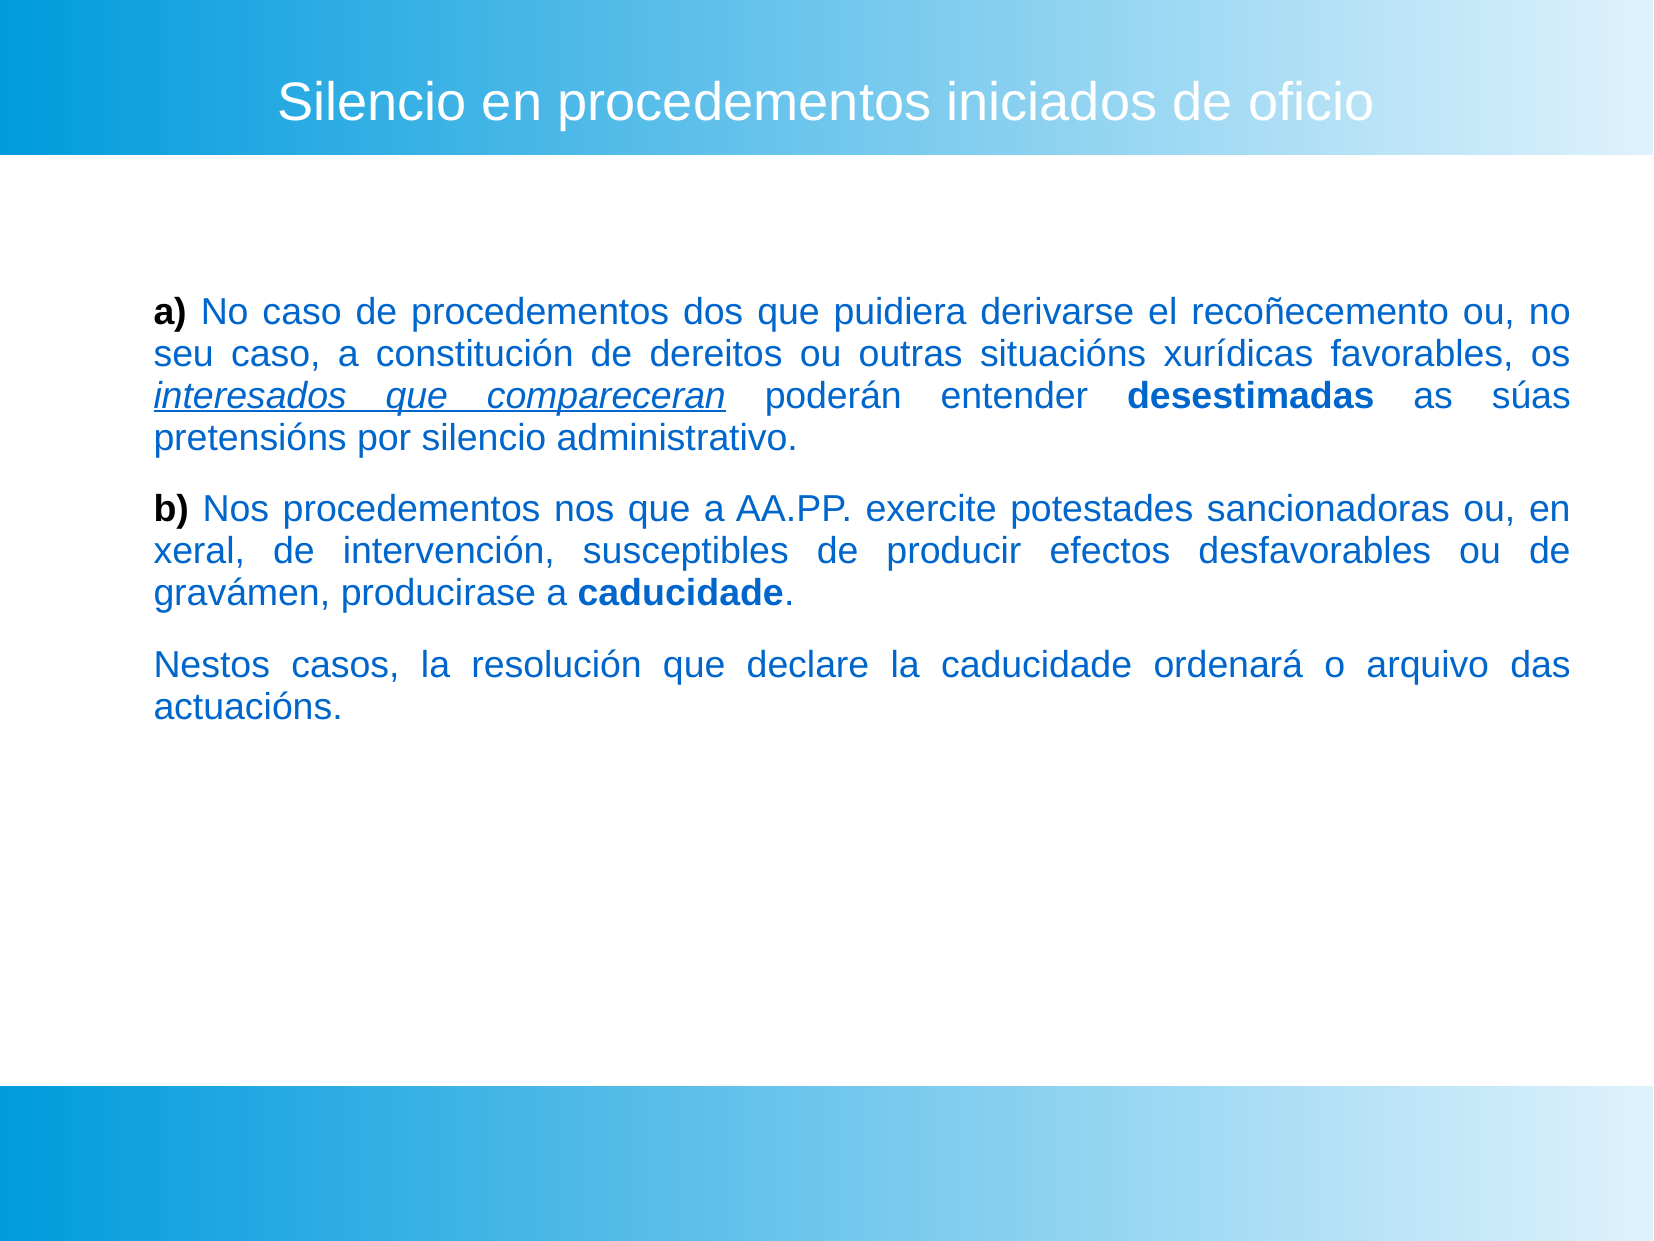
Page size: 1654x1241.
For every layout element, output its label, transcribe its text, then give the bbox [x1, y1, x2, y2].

title Silencio en procedementos iniciados de oficio [82, 49, 1571, 155]
list a) No caso de procedementos dos que puidiera derivarse el recoñecemento ou, no seu caso, a constitución de dereitos ou outras situacións xurídicas favorables, os interesados que compareceran poderán entender desestimadas as súas pretensións por silencio administrativo. b) Nos procedementos nos que a AA.PP. exercite potestades sancionadoras ou, en xeral, de intervención, susceptibles de producir efectos desfavorables ou de gravámen, producirase a caducidade. Nestos casos, la resolución que declare la caducidade ordenará o arquivo das actuacións. [82, 290, 1571, 1010]
